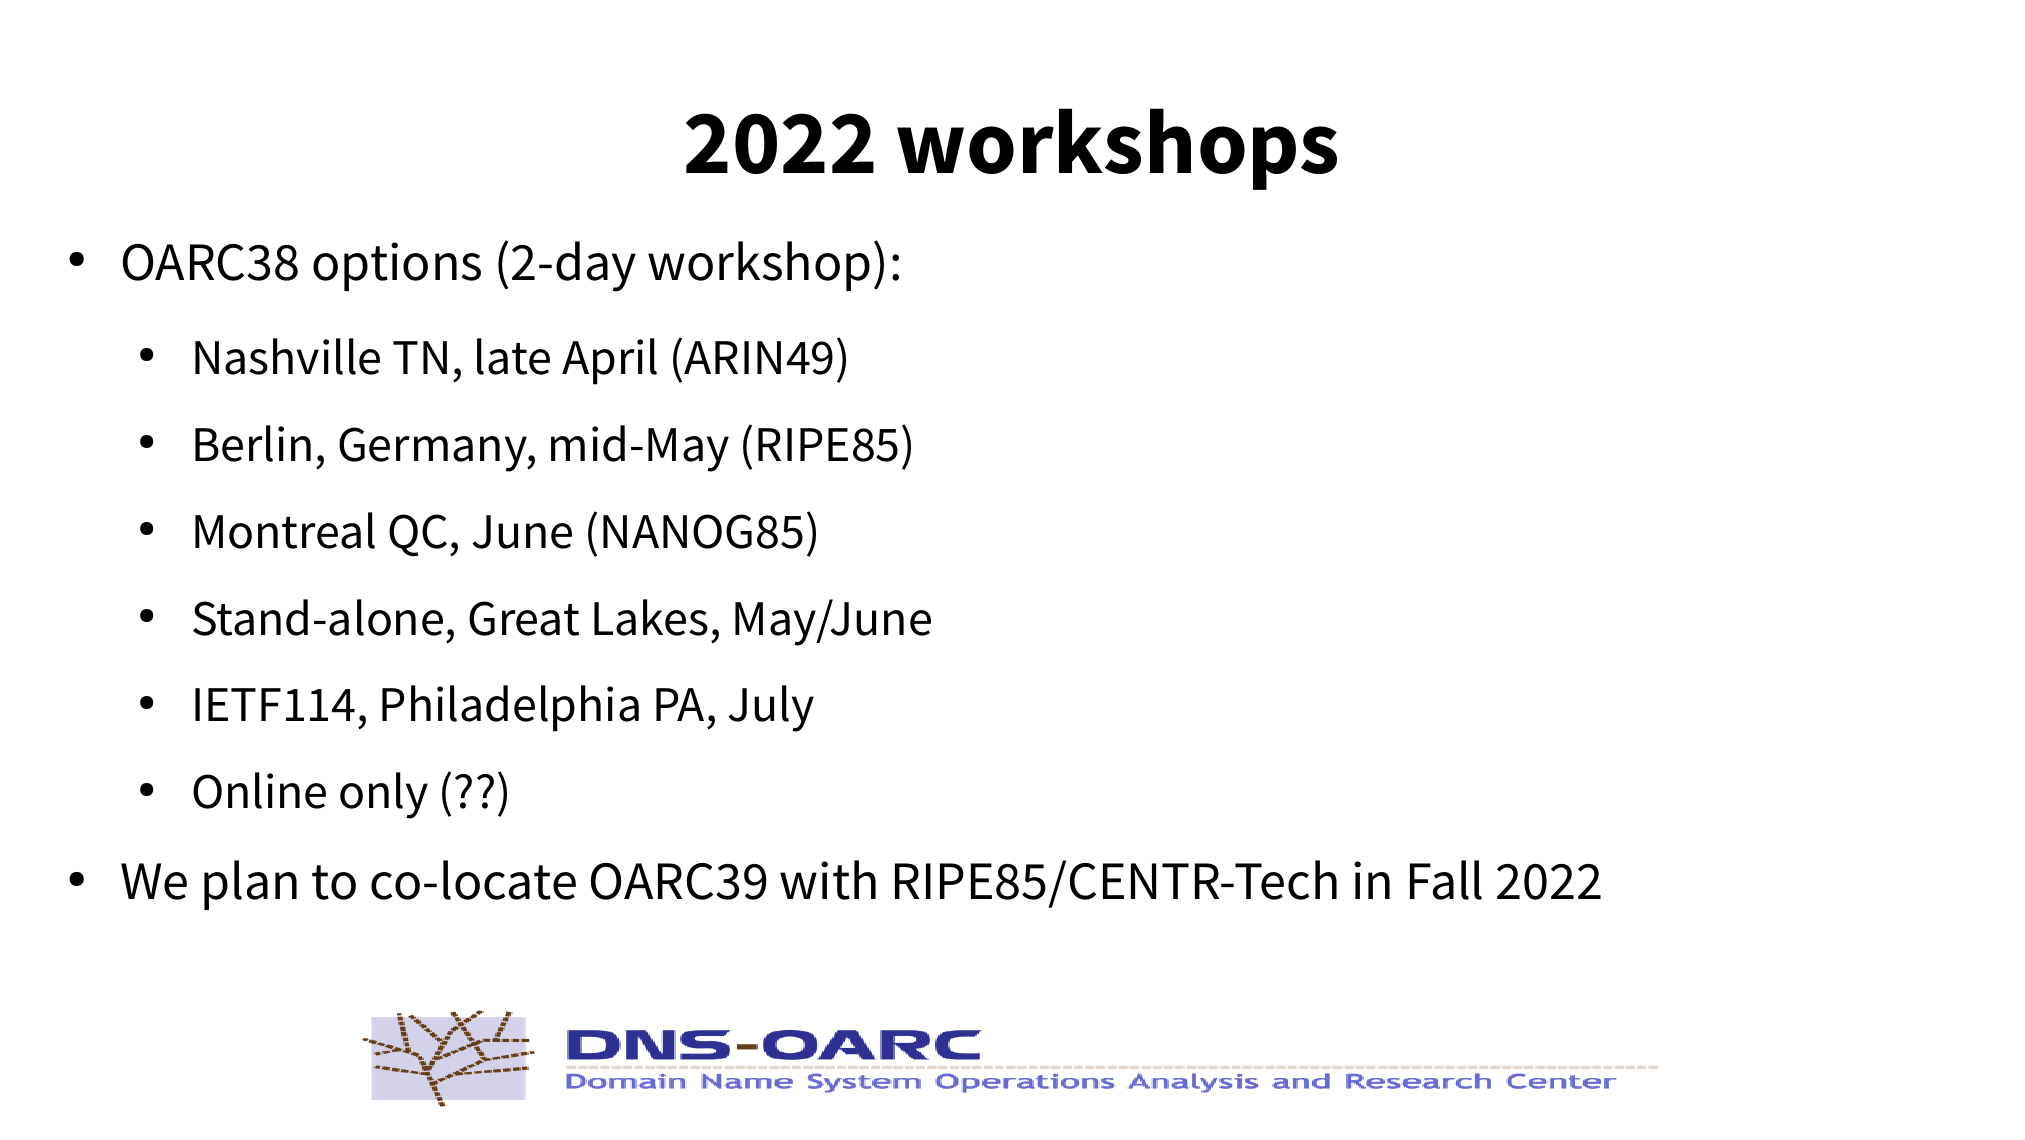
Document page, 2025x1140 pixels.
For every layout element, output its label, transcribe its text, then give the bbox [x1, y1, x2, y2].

title 2022 workshops [101, 45, 1924, 236]
picture [289, 1004, 1700, 1113]
list OARC38 options (2-day workshop): Nashville TN, late April (ARIN49) Berlin, Germany, mid-May (RIPE85) Montreal QC, June (NANOG85) Stand-alone, Great Lakes, May/June IETF114, Philadelphia PA, July Online only (??) We plan to co-locate OARC39 with RIPE85/CENTR-Tech in Fall 2022 [49, 226, 1917, 901]
